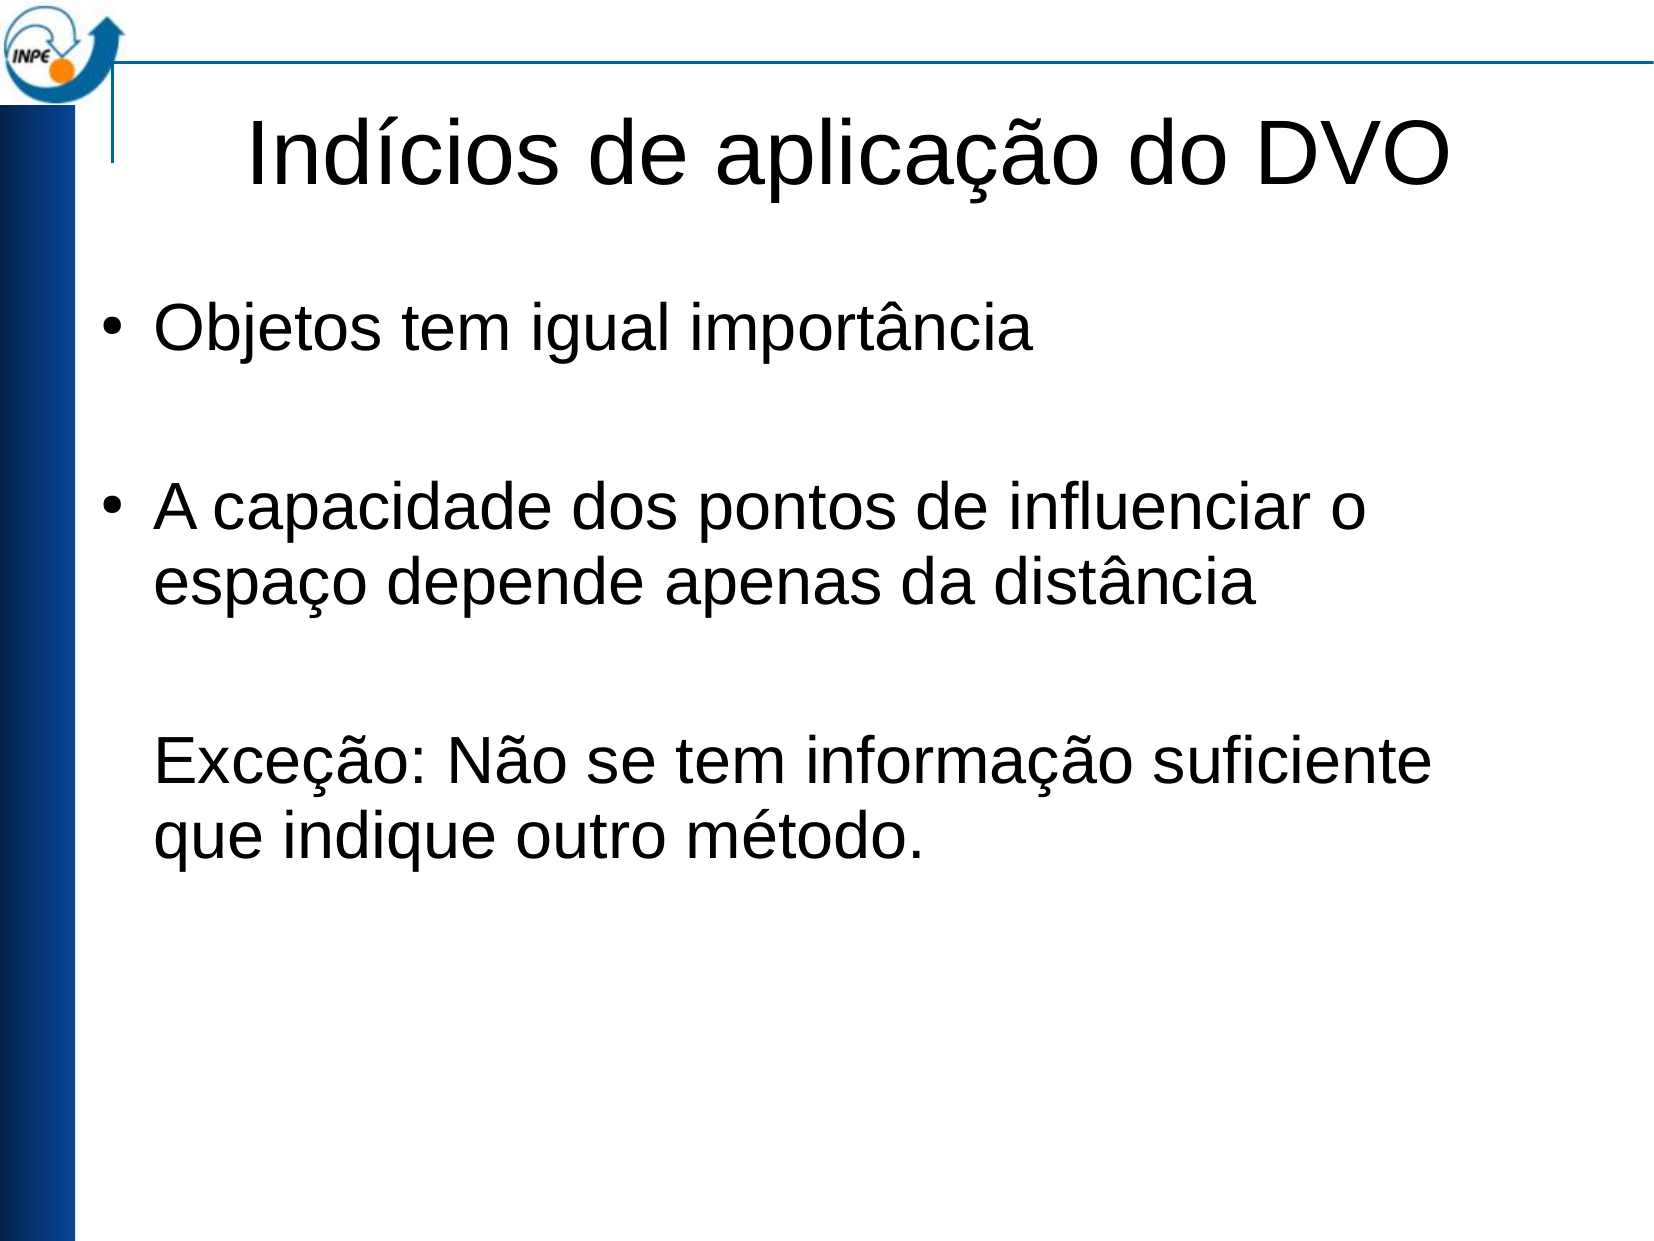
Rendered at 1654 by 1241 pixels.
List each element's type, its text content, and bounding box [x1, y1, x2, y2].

picture [0, 0, 126, 105]
list Objetos tem igual importância A capacidade dos pontos de influenciar o espaço depende apenas da distância Exceção: Não se tem informação suficiente que indique outro método. [82, 290, 1538, 1099]
title Indícios de aplicação do DVO [82, 49, 1619, 257]
